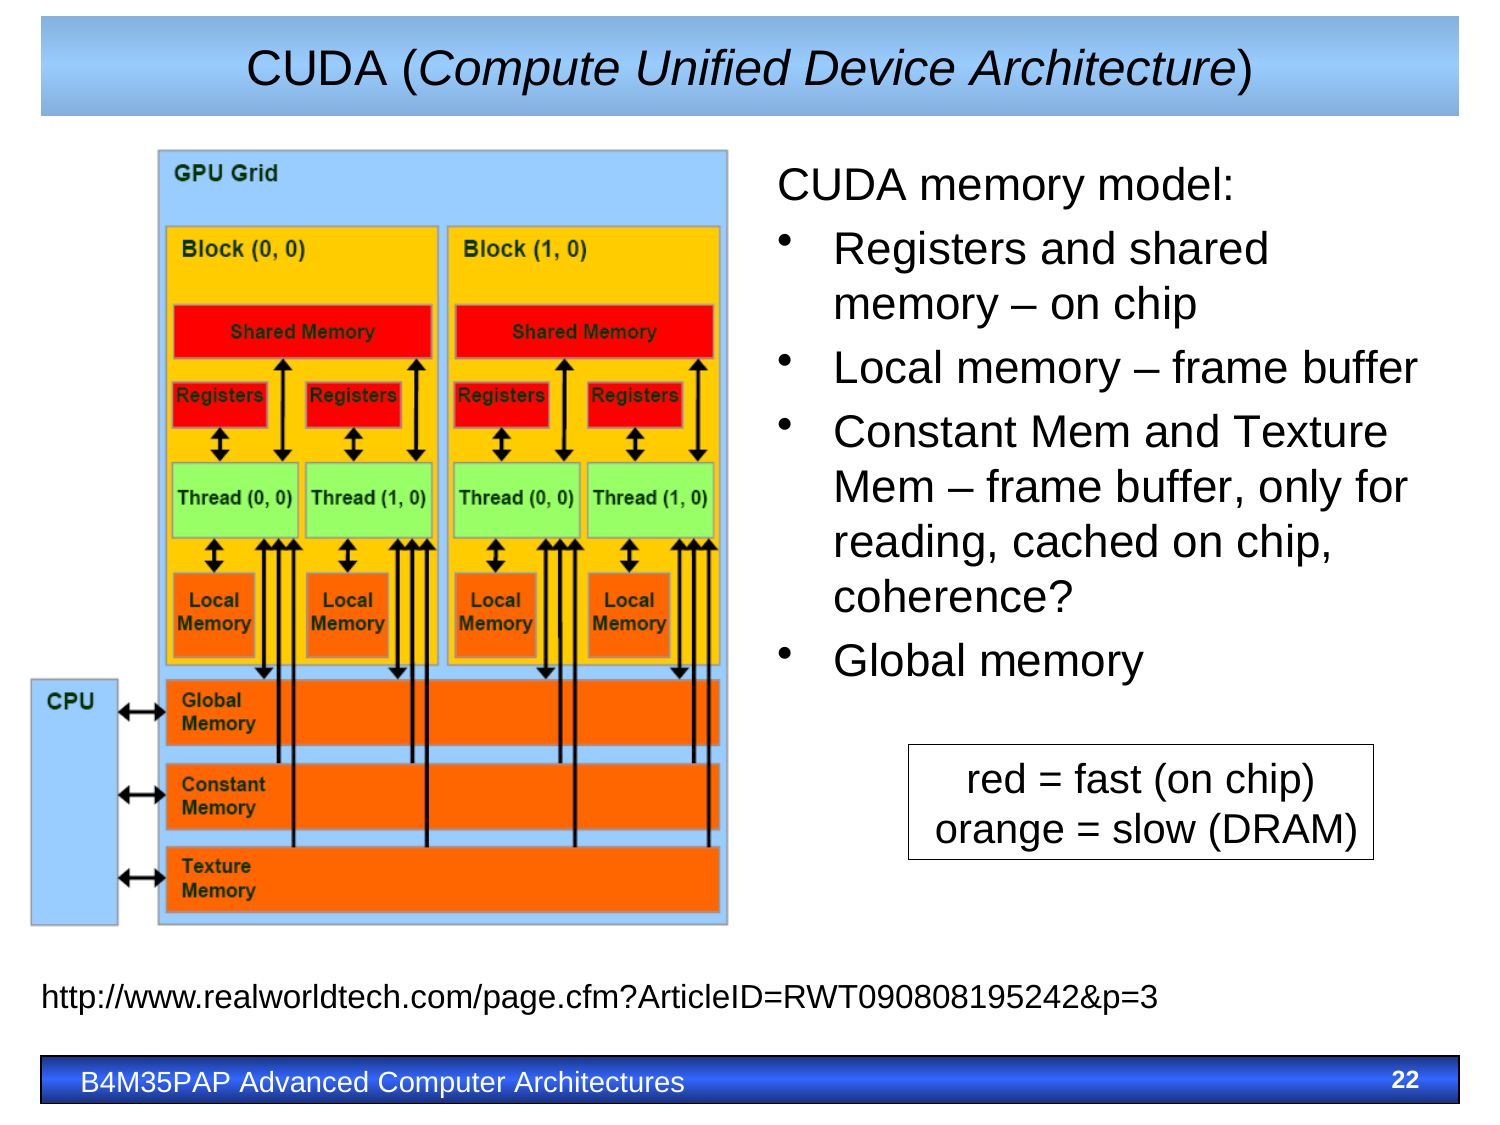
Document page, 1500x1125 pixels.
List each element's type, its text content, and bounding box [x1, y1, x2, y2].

text_box red = fast (on chip) orange = slow (DRAM) [908, 744, 1374, 860]
title CUDA (Compute Unified Device Architecture) [41, 16, 1459, 116]
text_box http://www.realworldtech.com/page.cfm?ArticleID=RWT090808195242&p=3 [26, 967, 1229, 1023]
picture [26, 146, 731, 928]
list CUDA memory model: Registers and shared memory – on chip Local memory – frame buffer Constant Mem and Texture Mem – frame buffer, only for reading, cached on chip, coherence? Global memory [762, 146, 1459, 1000]
